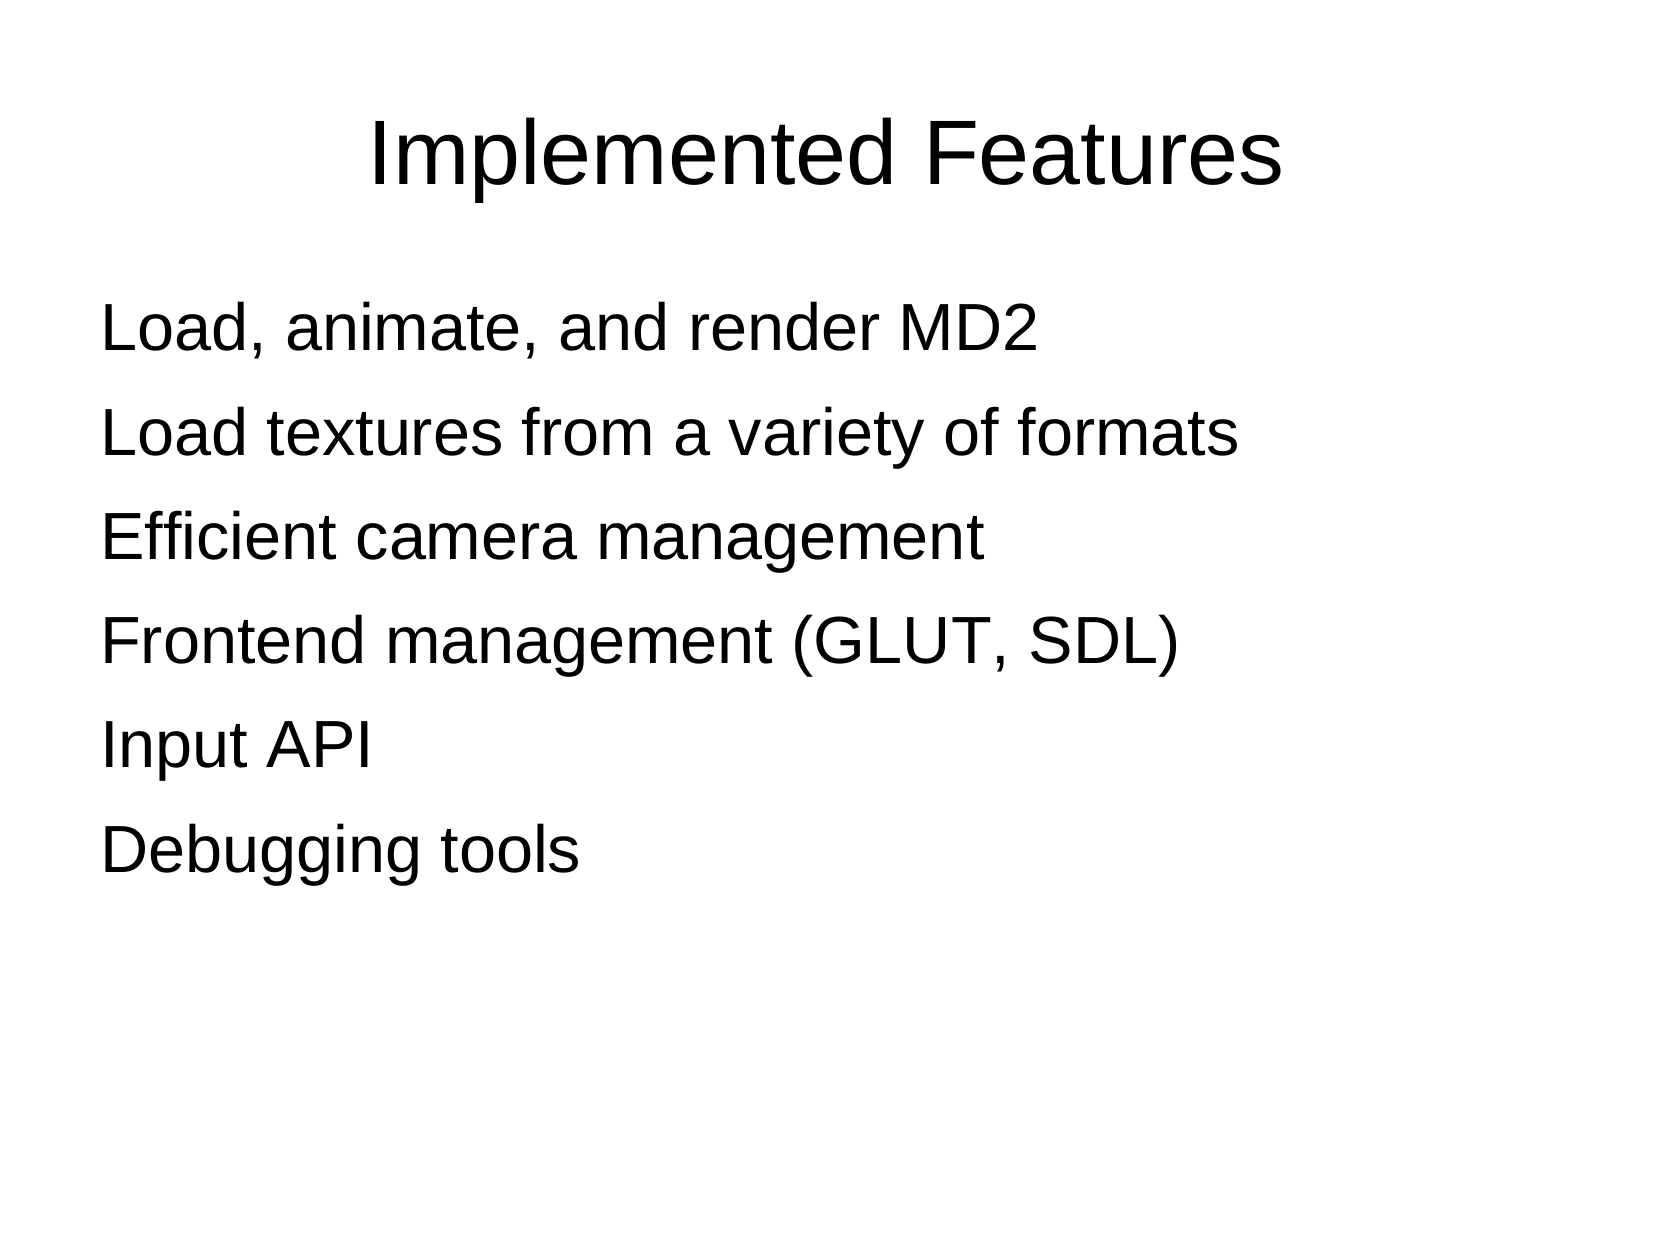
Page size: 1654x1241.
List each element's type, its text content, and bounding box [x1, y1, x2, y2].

list Load, animate, and render MD2 Load textures from a variety of formats Efficient camera management Frontend management (GLUT, SDL) Input API Debugging tools [82, 290, 1571, 1109]
title Implemented Features [82, 49, 1571, 257]
